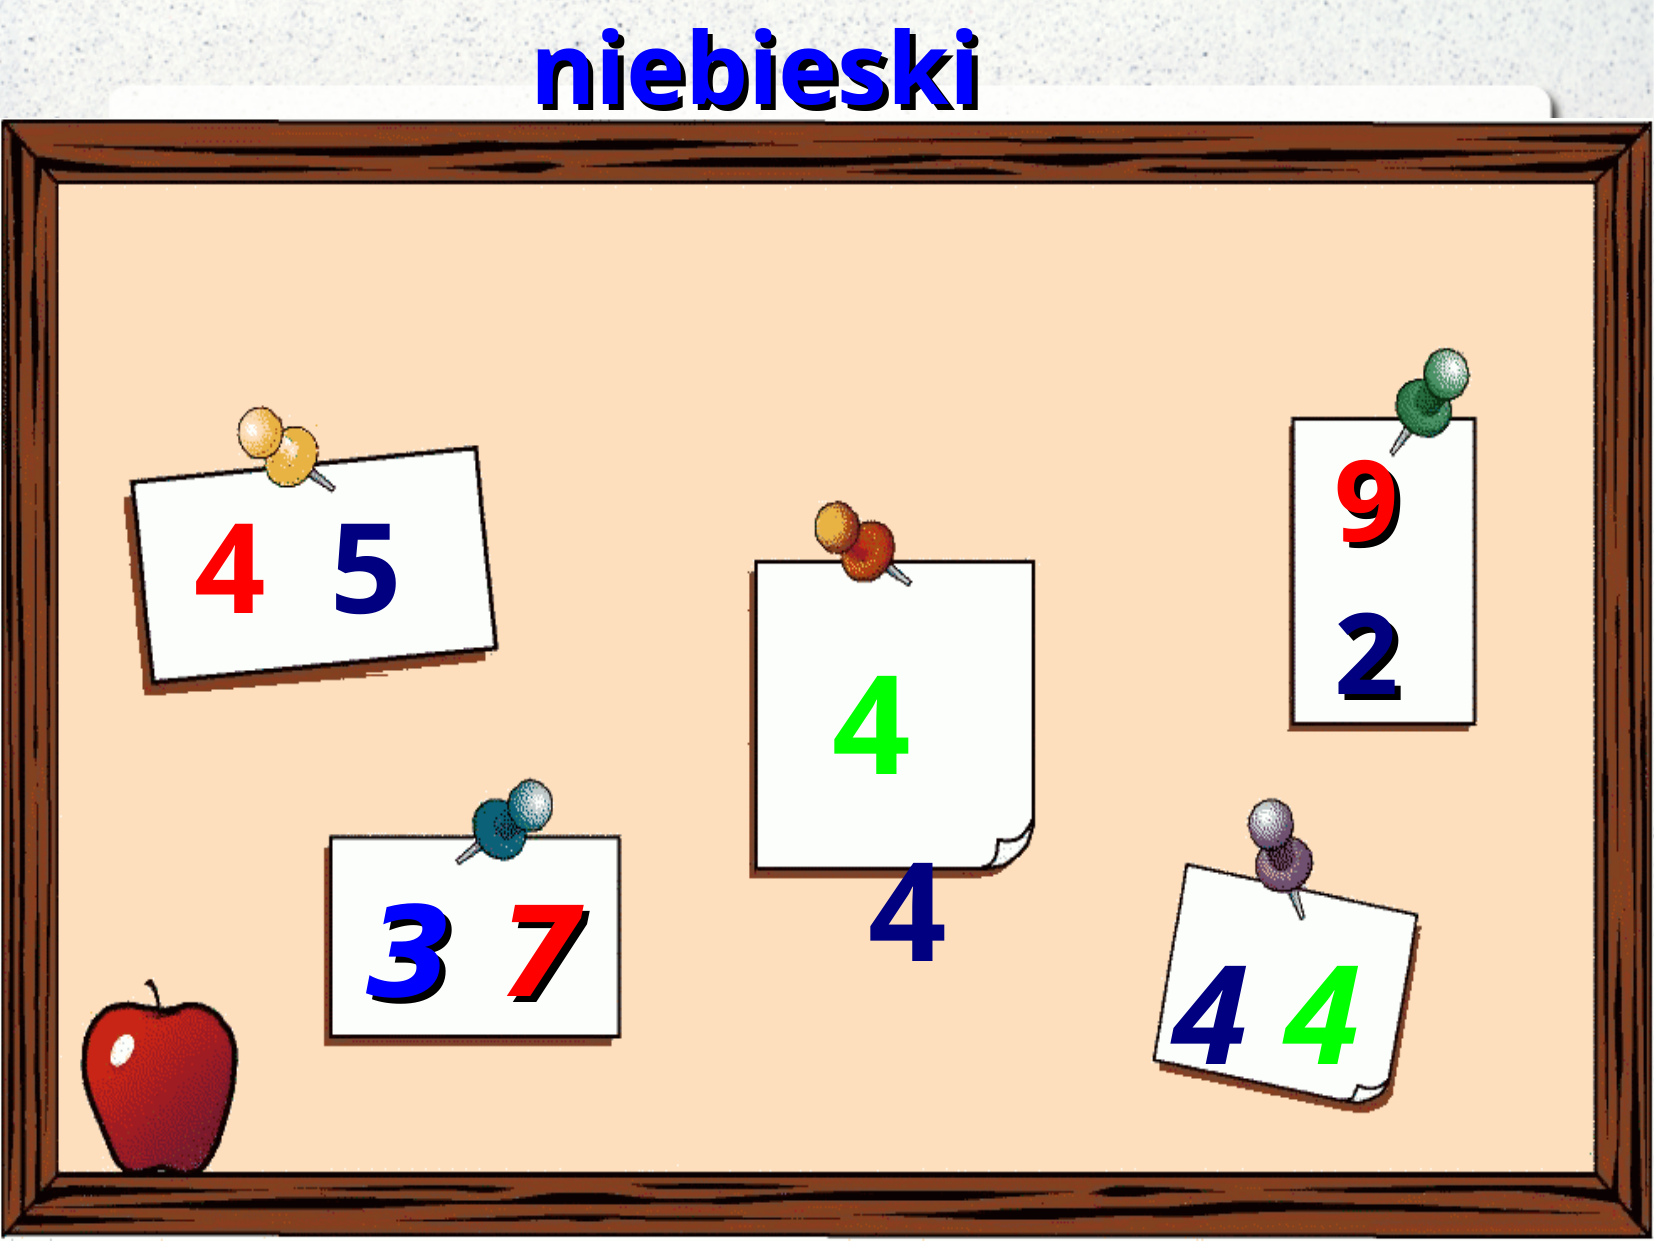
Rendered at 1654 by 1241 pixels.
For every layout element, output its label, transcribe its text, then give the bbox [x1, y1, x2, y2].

text_box 4 4 [767, 620, 1048, 803]
text_box niebieski [354, 0, 1182, 146]
picture [0, 0, 1654, 1241]
text_box 4 4 [1151, 909, 1418, 1093]
text_box 4 5 [153, 472, 443, 664]
text_box 3 7 [330, 873, 621, 1034]
text_box 9 2 [1226, 413, 1506, 742]
